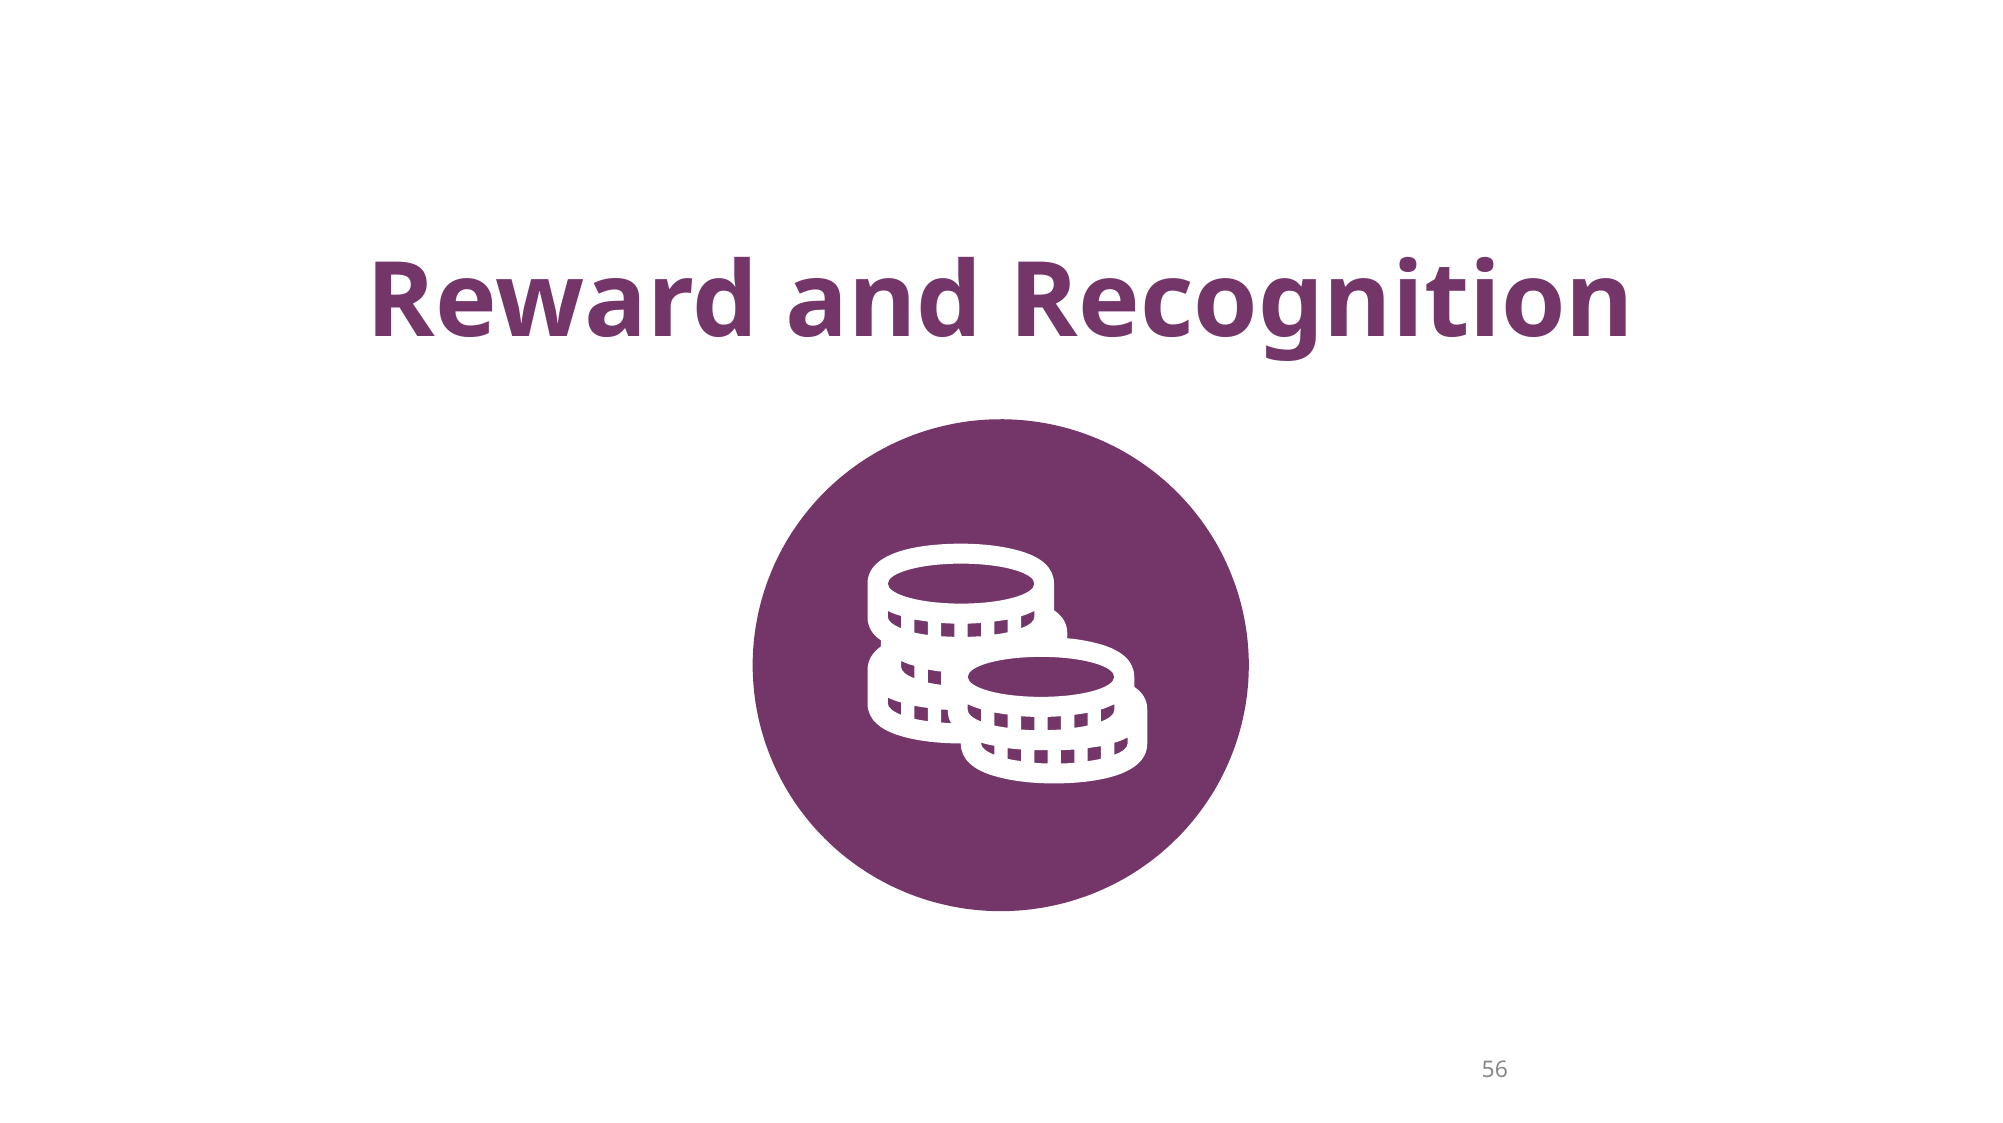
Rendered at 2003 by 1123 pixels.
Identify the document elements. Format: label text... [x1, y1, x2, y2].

picture [839, 502, 1163, 826]
title Reward and Recognition [131, 210, 1871, 327]
text_box [752, 419, 1249, 912]
text_box 56 [1466, 1039, 1934, 1100]
